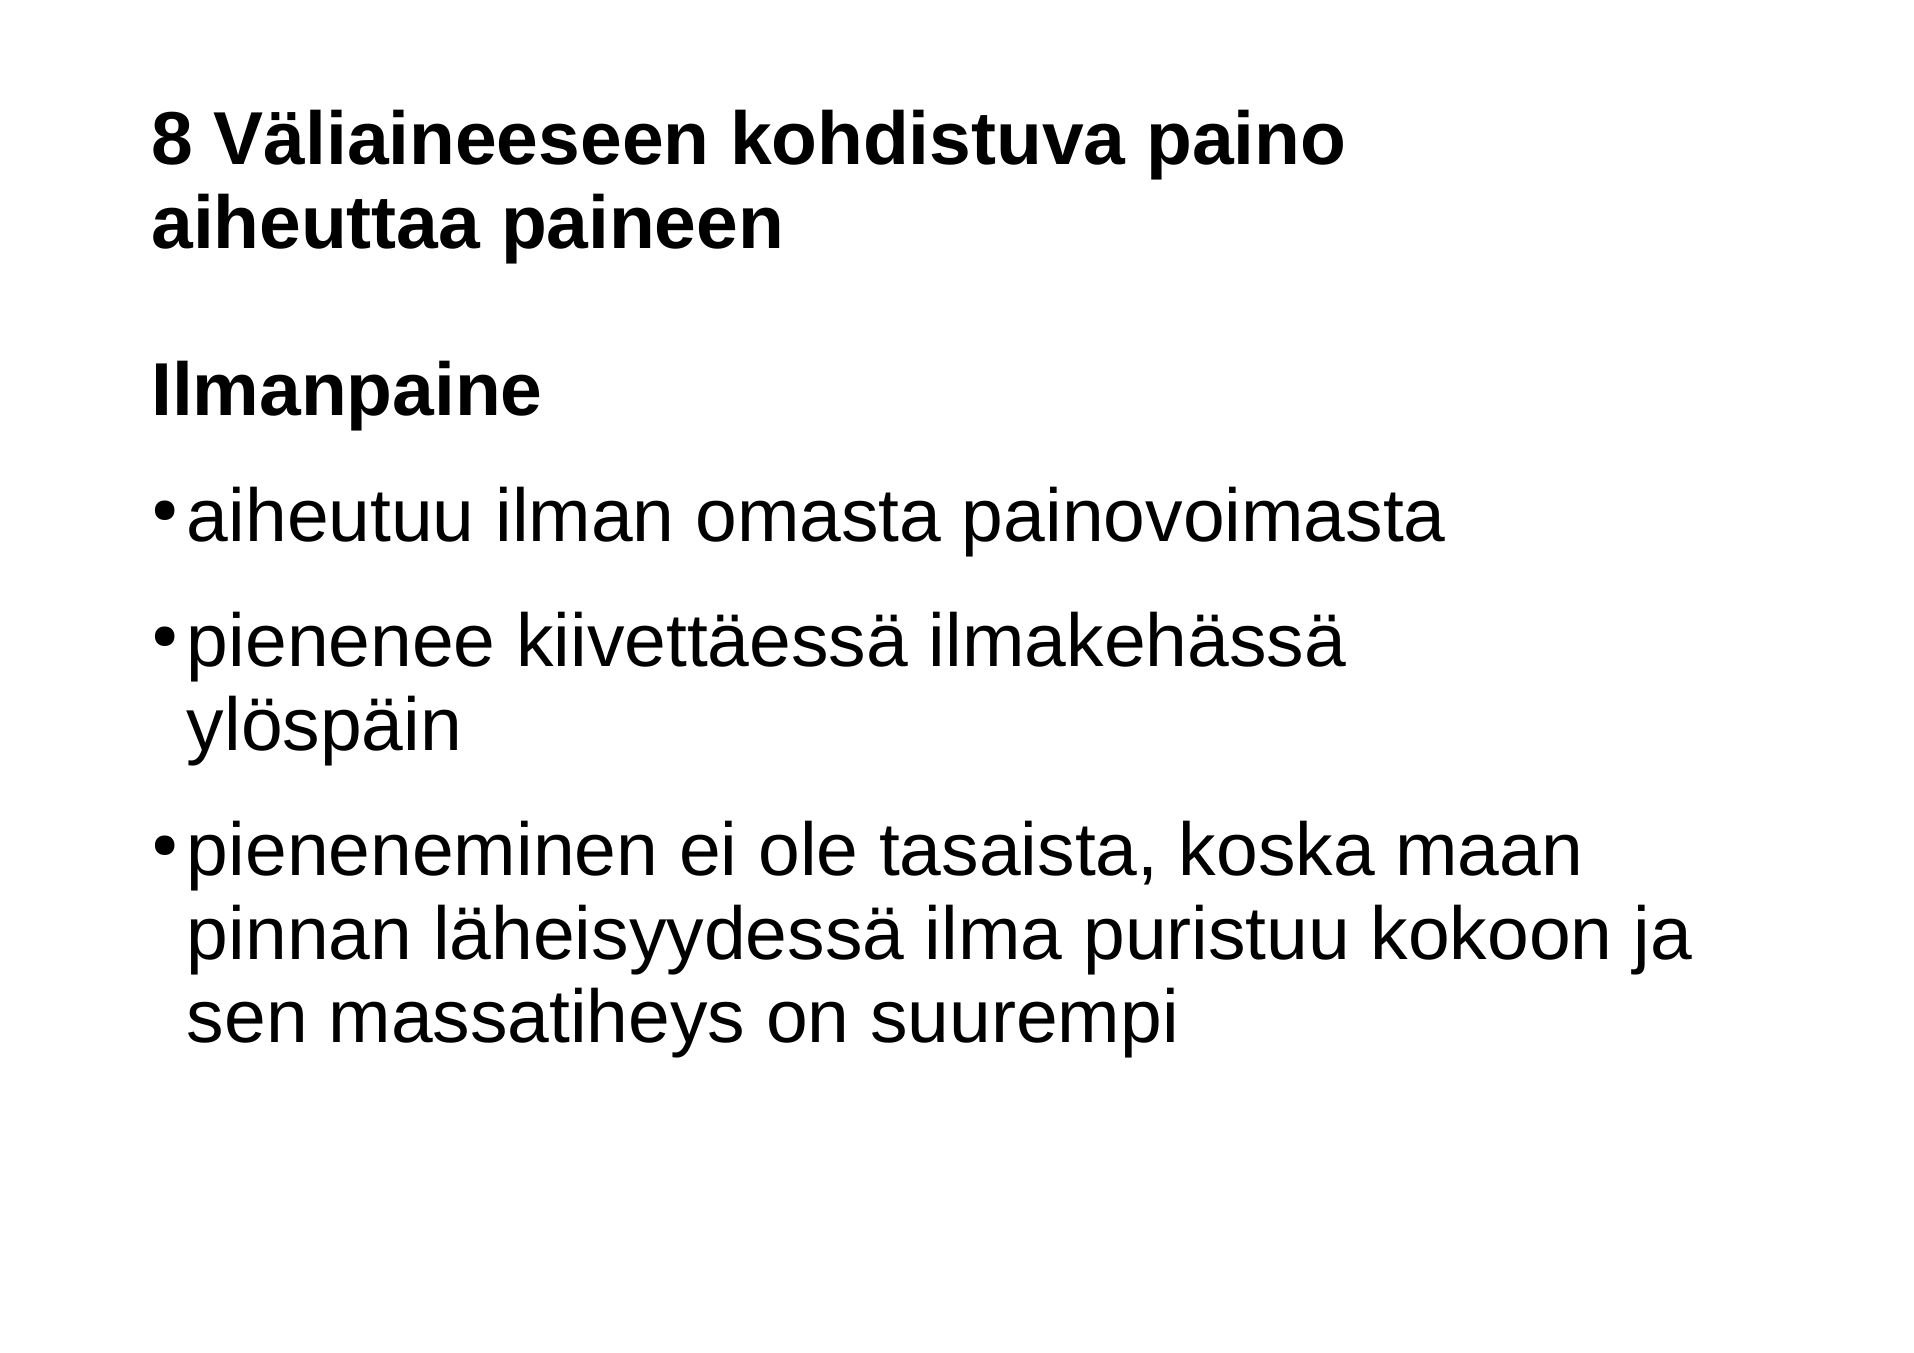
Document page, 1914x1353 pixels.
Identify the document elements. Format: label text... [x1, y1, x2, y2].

text_box 8 Väliaineeseen kohdistuva paino aiheuttaa paineen Ilmanpaine aiheutuu ilman omasta painovoimasta pienenee kiivettäessä ilmakehässä ylöspäin pieneneminen ei ole tasaista, koska maan pinnan läheisyydessä ilma puristuu kokoon ja sen massatiheys on suurempi [136, 90, 1832, 1156]
